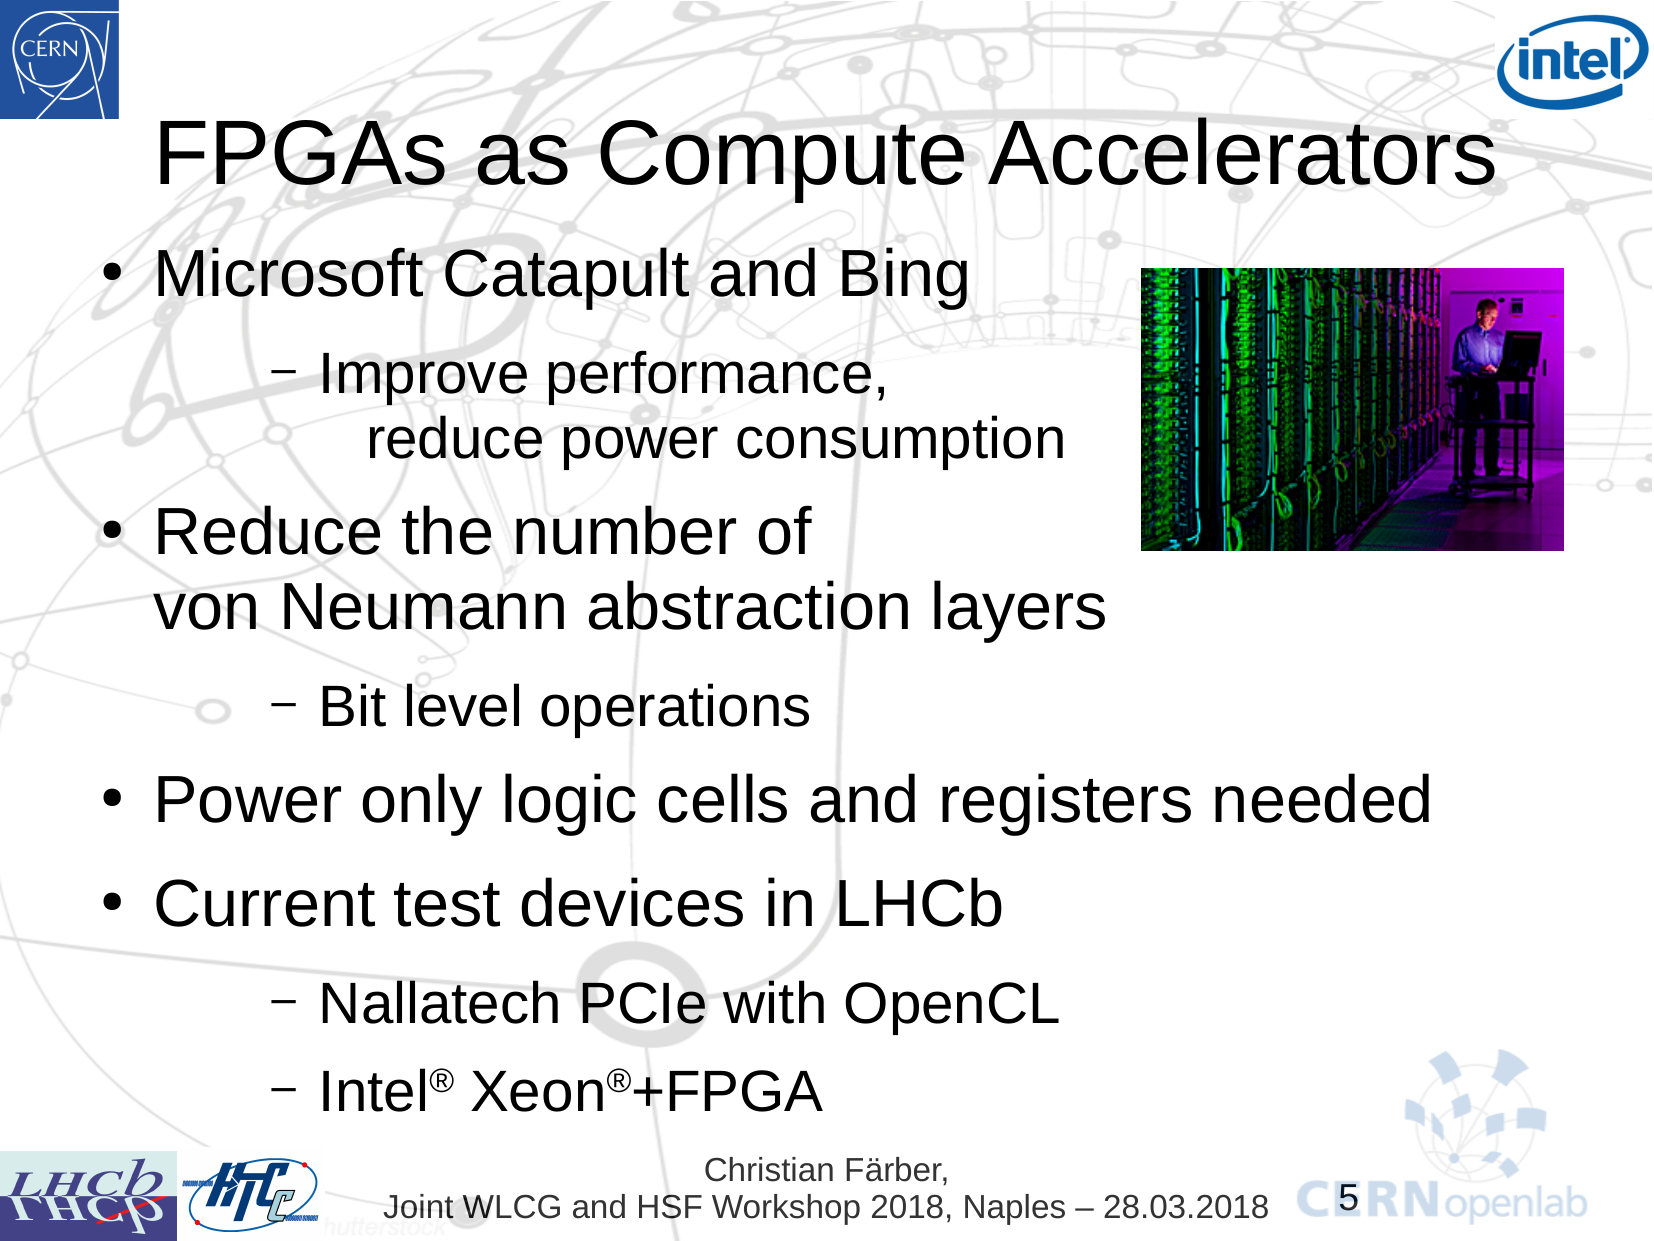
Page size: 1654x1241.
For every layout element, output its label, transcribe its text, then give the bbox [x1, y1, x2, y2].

picture [0, 1151, 82, 1241]
picture [1495, 0, 1654, 119]
picture [1141, 268, 1564, 551]
picture [0, 0, 119, 119]
title FPGAs as Compute Accelerators [82, 49, 1571, 236]
list Microsoft Catapult and Bing Improve performance, reduce power consumption Reduce the number of von Neumann abstraction layers Bit level operations Power only logic cells and registers needed Current test devices in LHCb Nallatech PCIe with OpenCL Intel® Xeon®+FPGA [82, 236, 1625, 1241]
